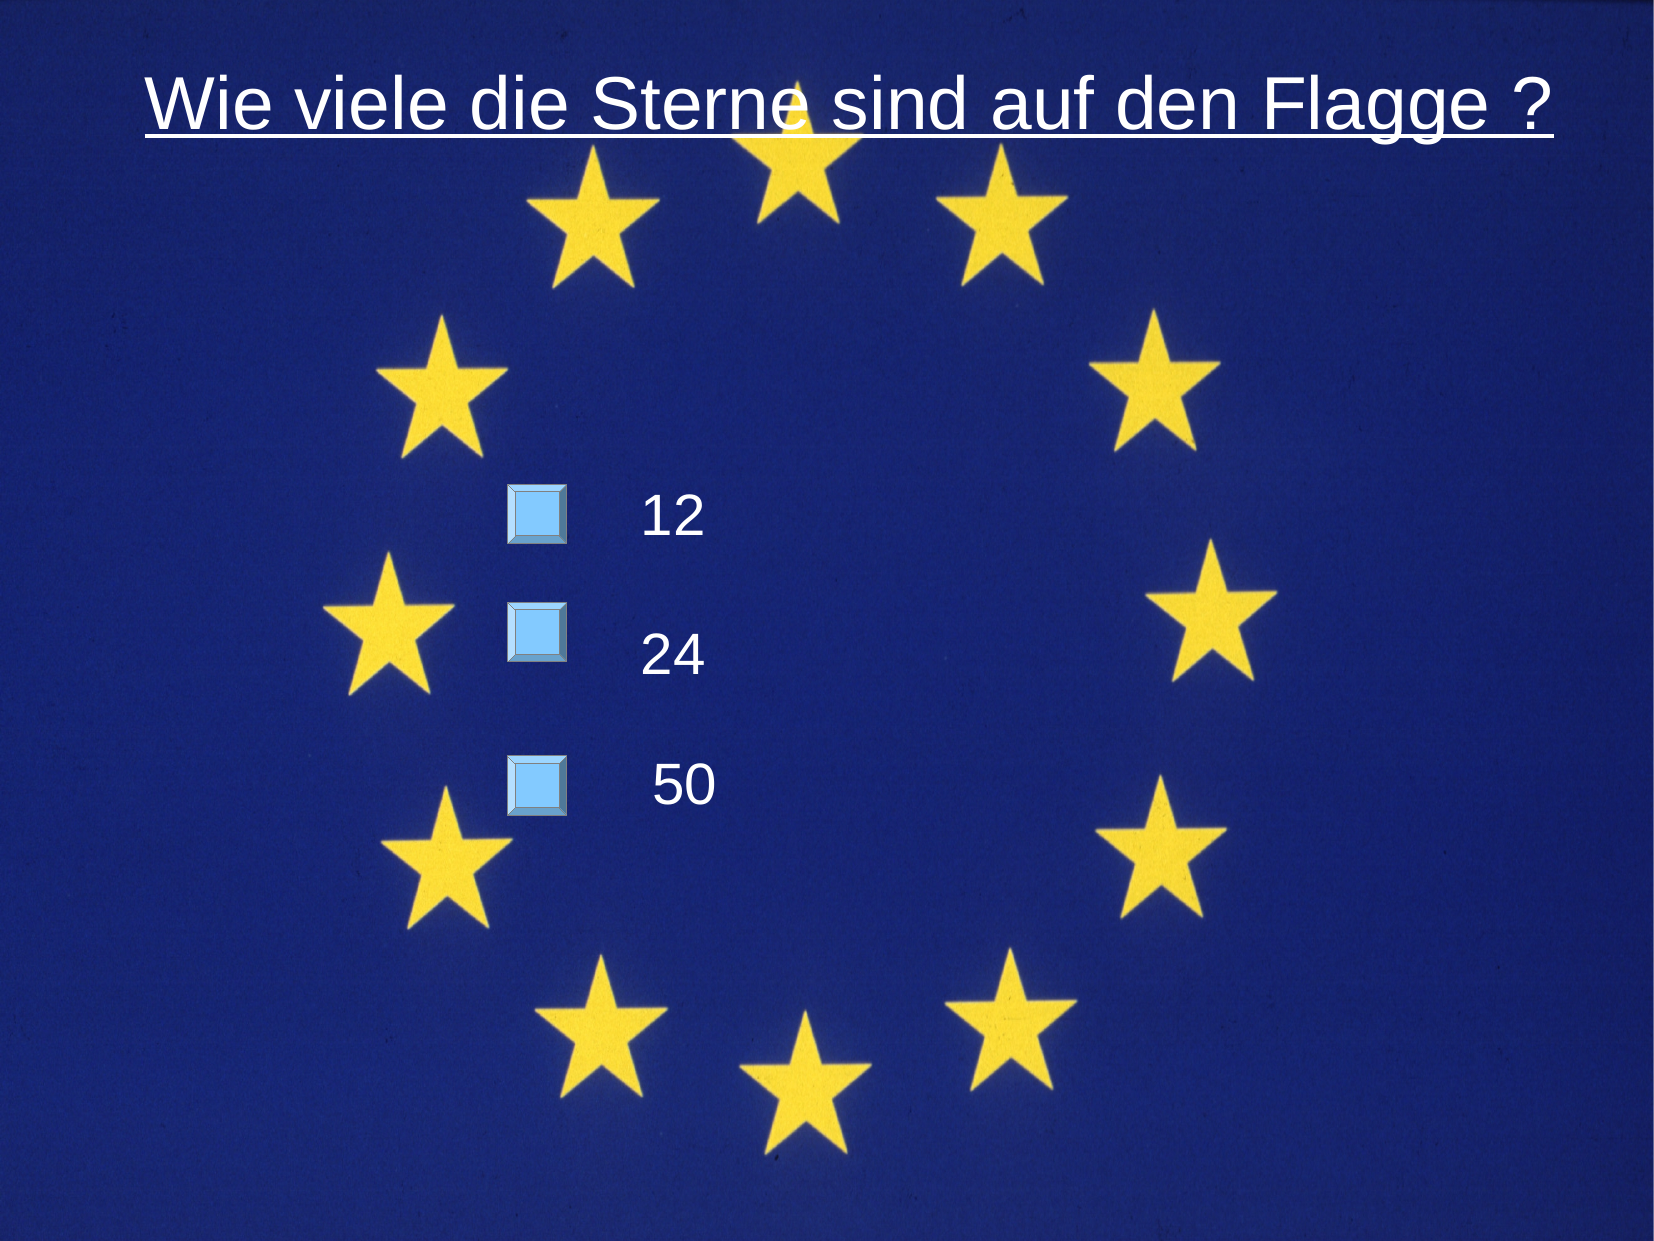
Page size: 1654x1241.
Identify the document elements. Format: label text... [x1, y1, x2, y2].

text_box 12 [625, 475, 721, 556]
text_box [509, 484, 567, 544]
text_box 24 [625, 614, 721, 706]
text_box [509, 602, 567, 662]
text_box Wie viele die Sterne sind auf den Flagge ? [129, 54, 1570, 154]
text_box [508, 755, 567, 816]
picture [0, 0, 1654, 1241]
text_box 50 [637, 744, 733, 836]
